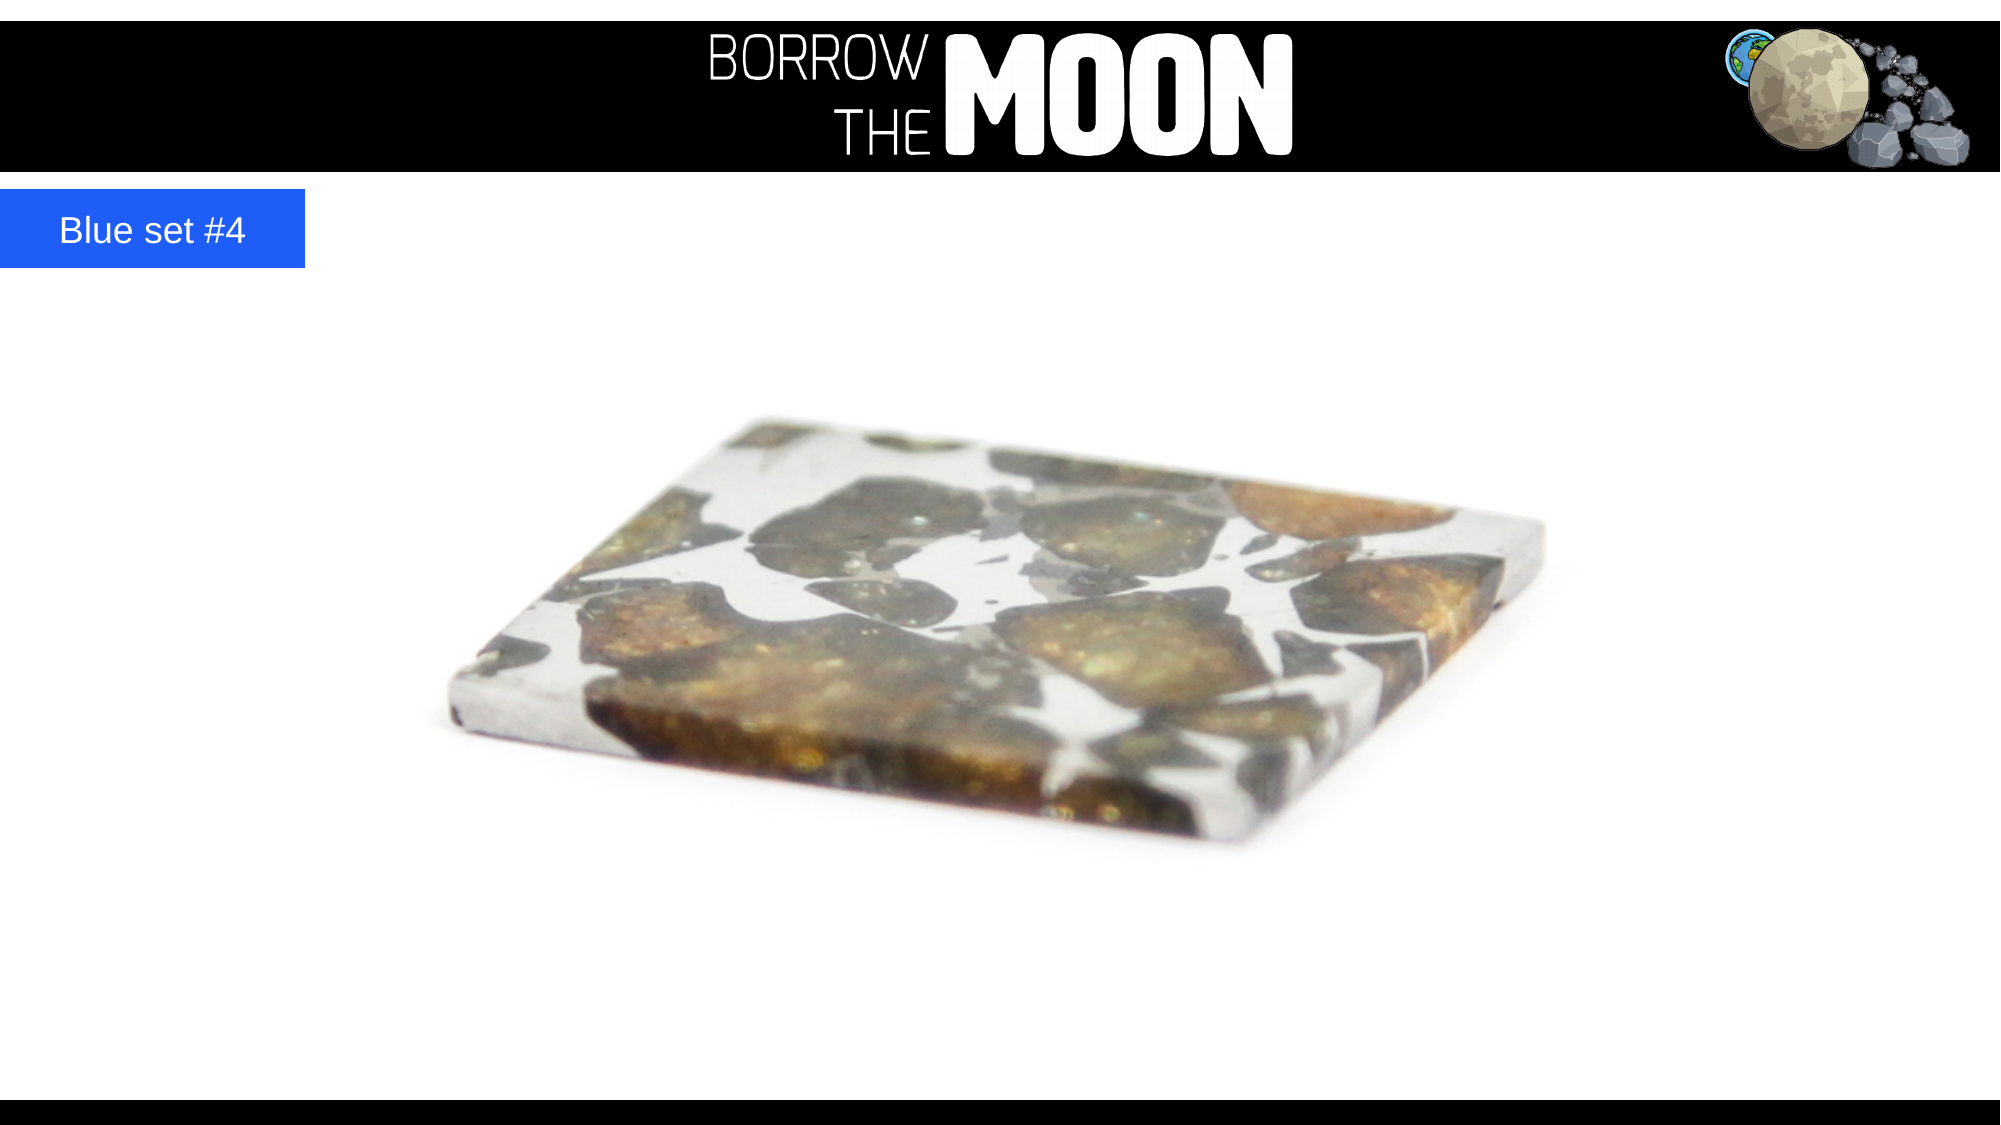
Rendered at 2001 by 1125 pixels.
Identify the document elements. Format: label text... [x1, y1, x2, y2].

text_box Blue set #4 [0, 189, 305, 268]
picture [347, 205, 1654, 1076]
